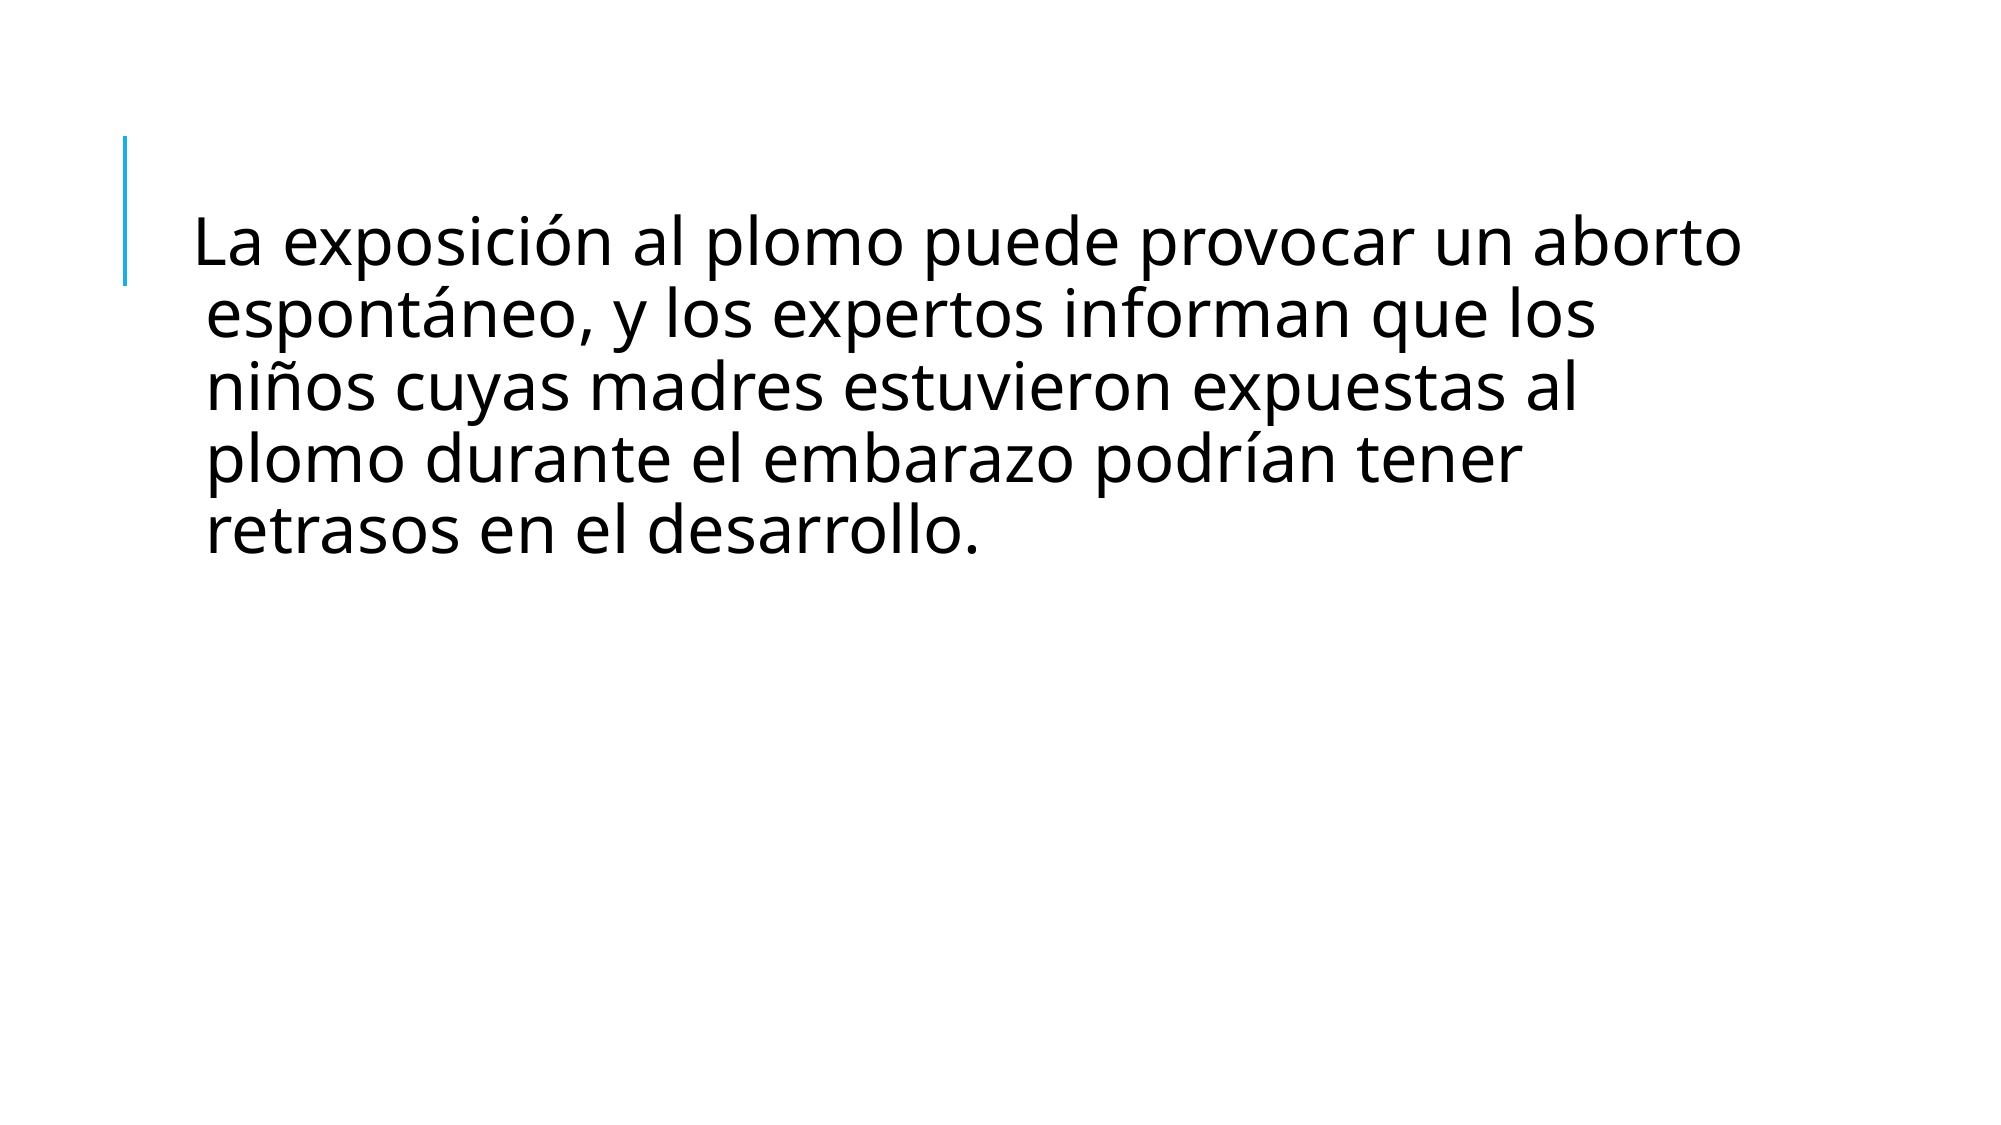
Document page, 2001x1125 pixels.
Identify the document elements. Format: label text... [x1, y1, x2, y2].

list La exposición al plomo puede provocar un aborto espontáneo, y los expertos informan que los niños cuyas madres estuvieron expuestas al plomo durante el embarazo podrían tener retrasos en el desarrollo. [168, 200, 1763, 1036]
